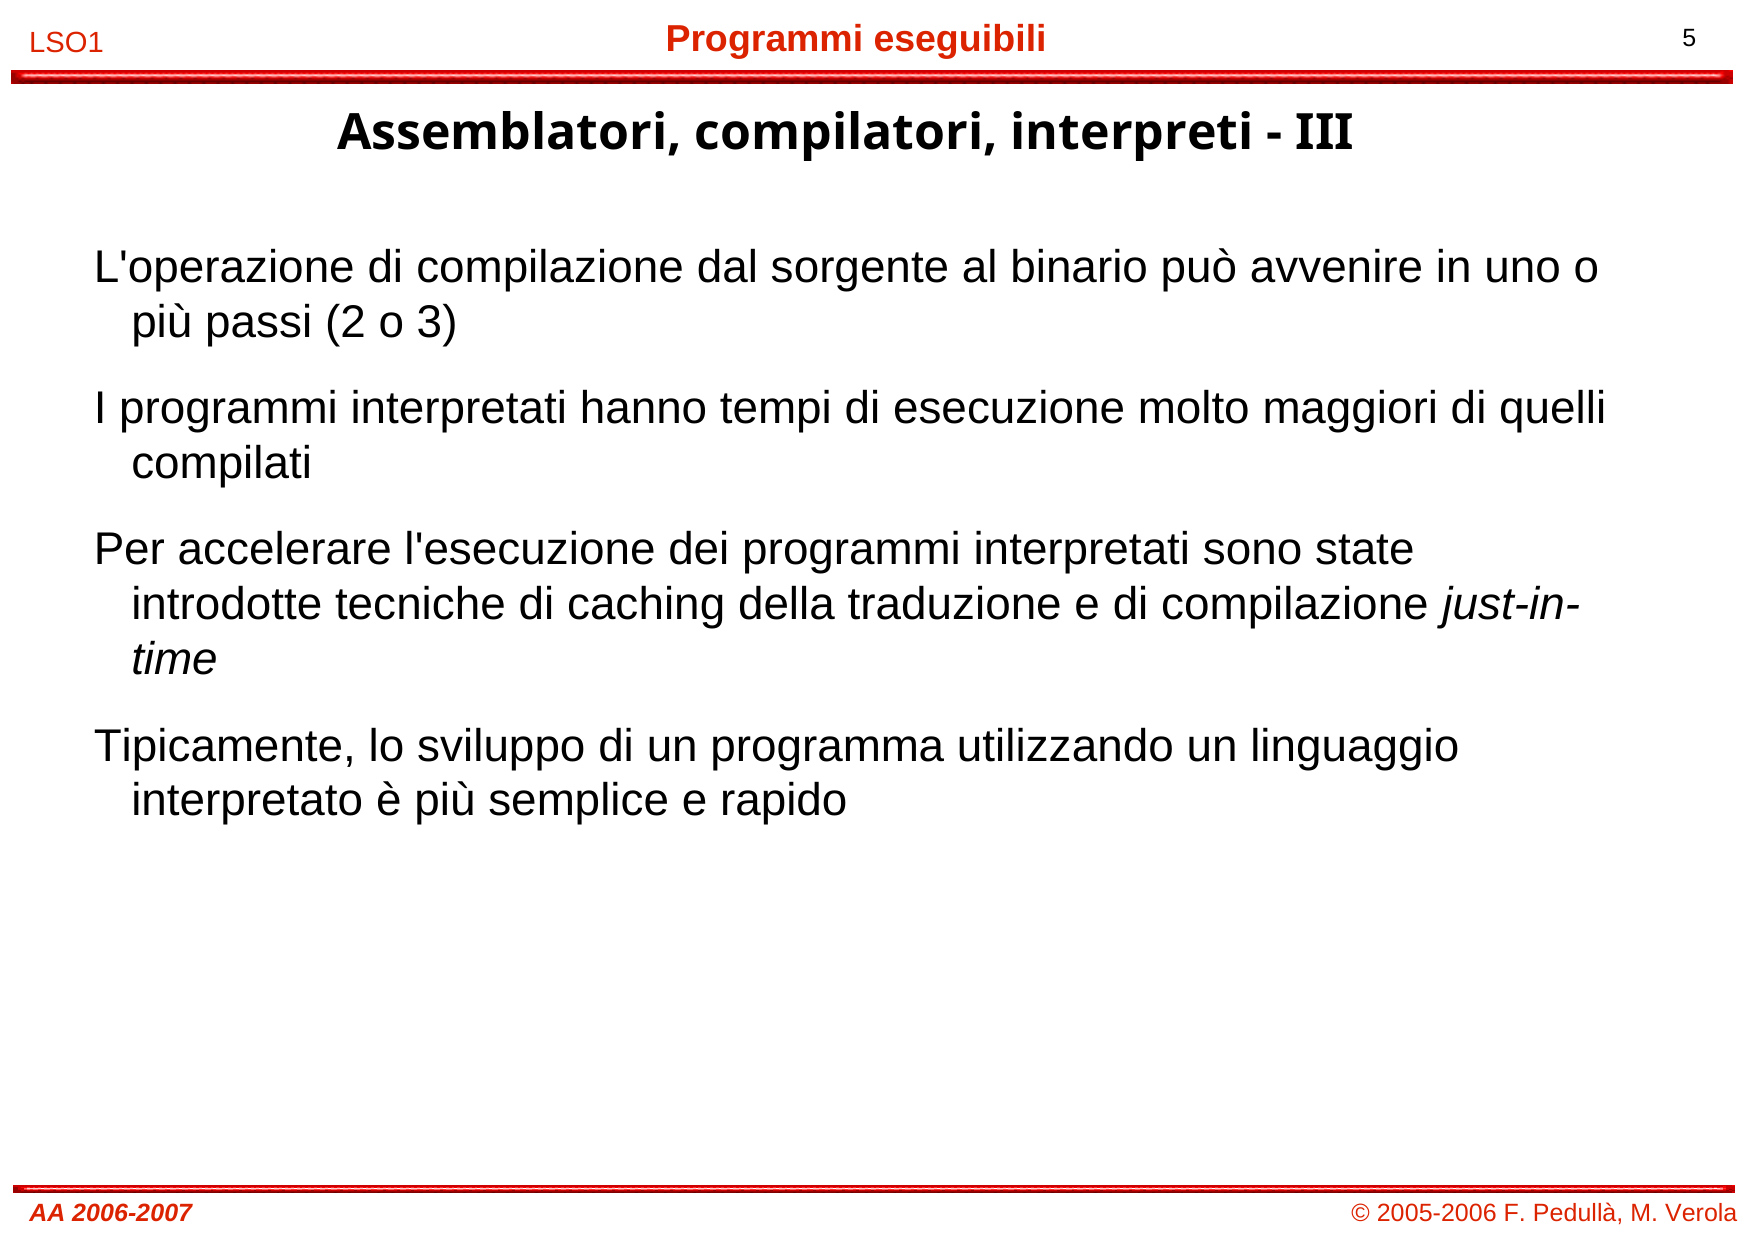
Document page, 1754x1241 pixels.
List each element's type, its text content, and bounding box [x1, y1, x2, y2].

list L'operazione di compilazione dal sorgente al binario può avvenire in uno o più passi (2 o 3) I programmi interpretati hanno tempi di esecuzione molto maggiori di quelli compilati Per accelerare l'esecuzione dei programmi interpretati sono state introdotte tecniche di caching della traduzione e di compilazione just-in-time Tipicamente, lo sviluppo di un programma utilizzando un linguaggio interpretato è più semplice e rapido [93, 237, 1614, 1092]
picture [13, 1185, 1735, 1193]
title Assemblatori, compilatori, interpreti - III [337, 84, 1417, 180]
picture [11, 70, 1733, 84]
